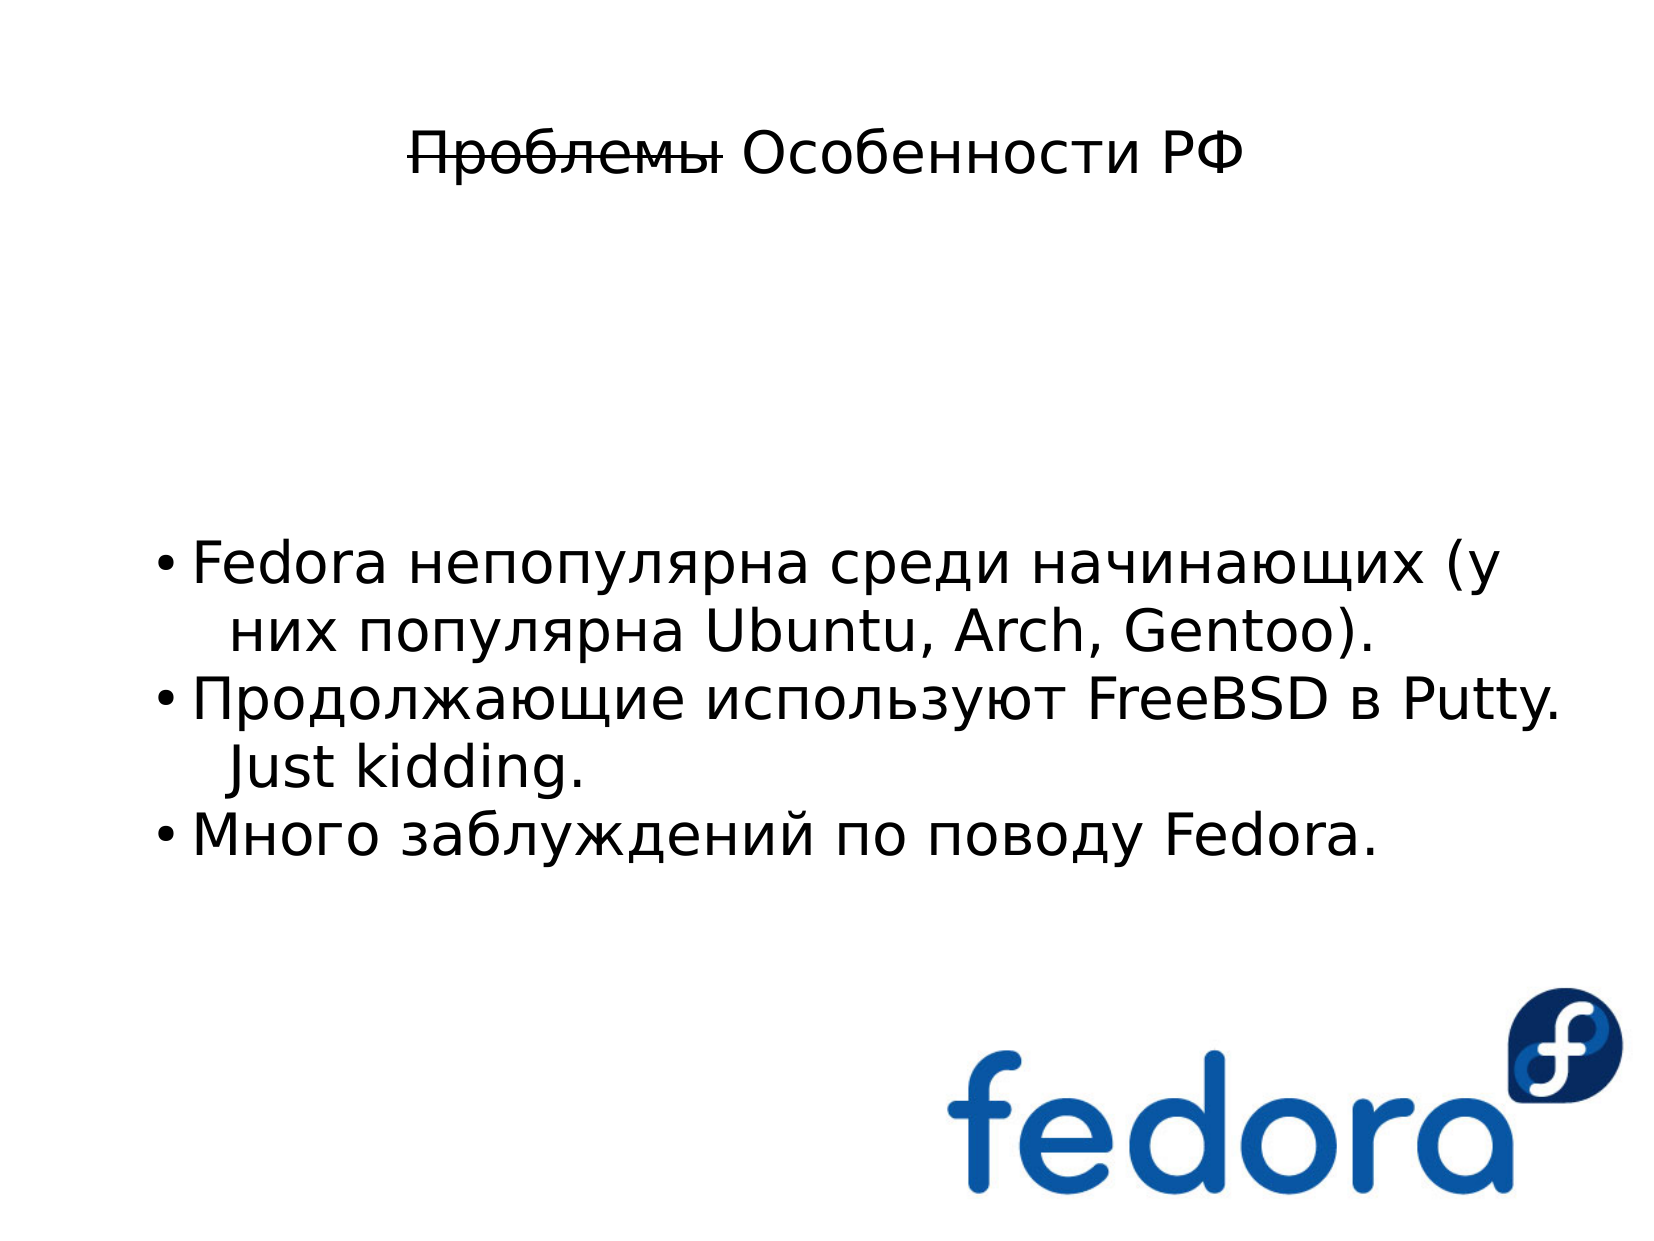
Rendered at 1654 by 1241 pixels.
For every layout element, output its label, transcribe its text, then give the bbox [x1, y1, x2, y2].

subtitle Fedora непопулярна среди начинающих (у них популярна Ubuntu, Arch, Gentoo). Продолжающие используют FreeBSD в Putty. Just kidding. Много заблуждений по поводу Fedora. [82, 290, 1571, 1109]
picture [925, 967, 1638, 1223]
title Проблемы Особенности РФ [82, 49, 1571, 257]
